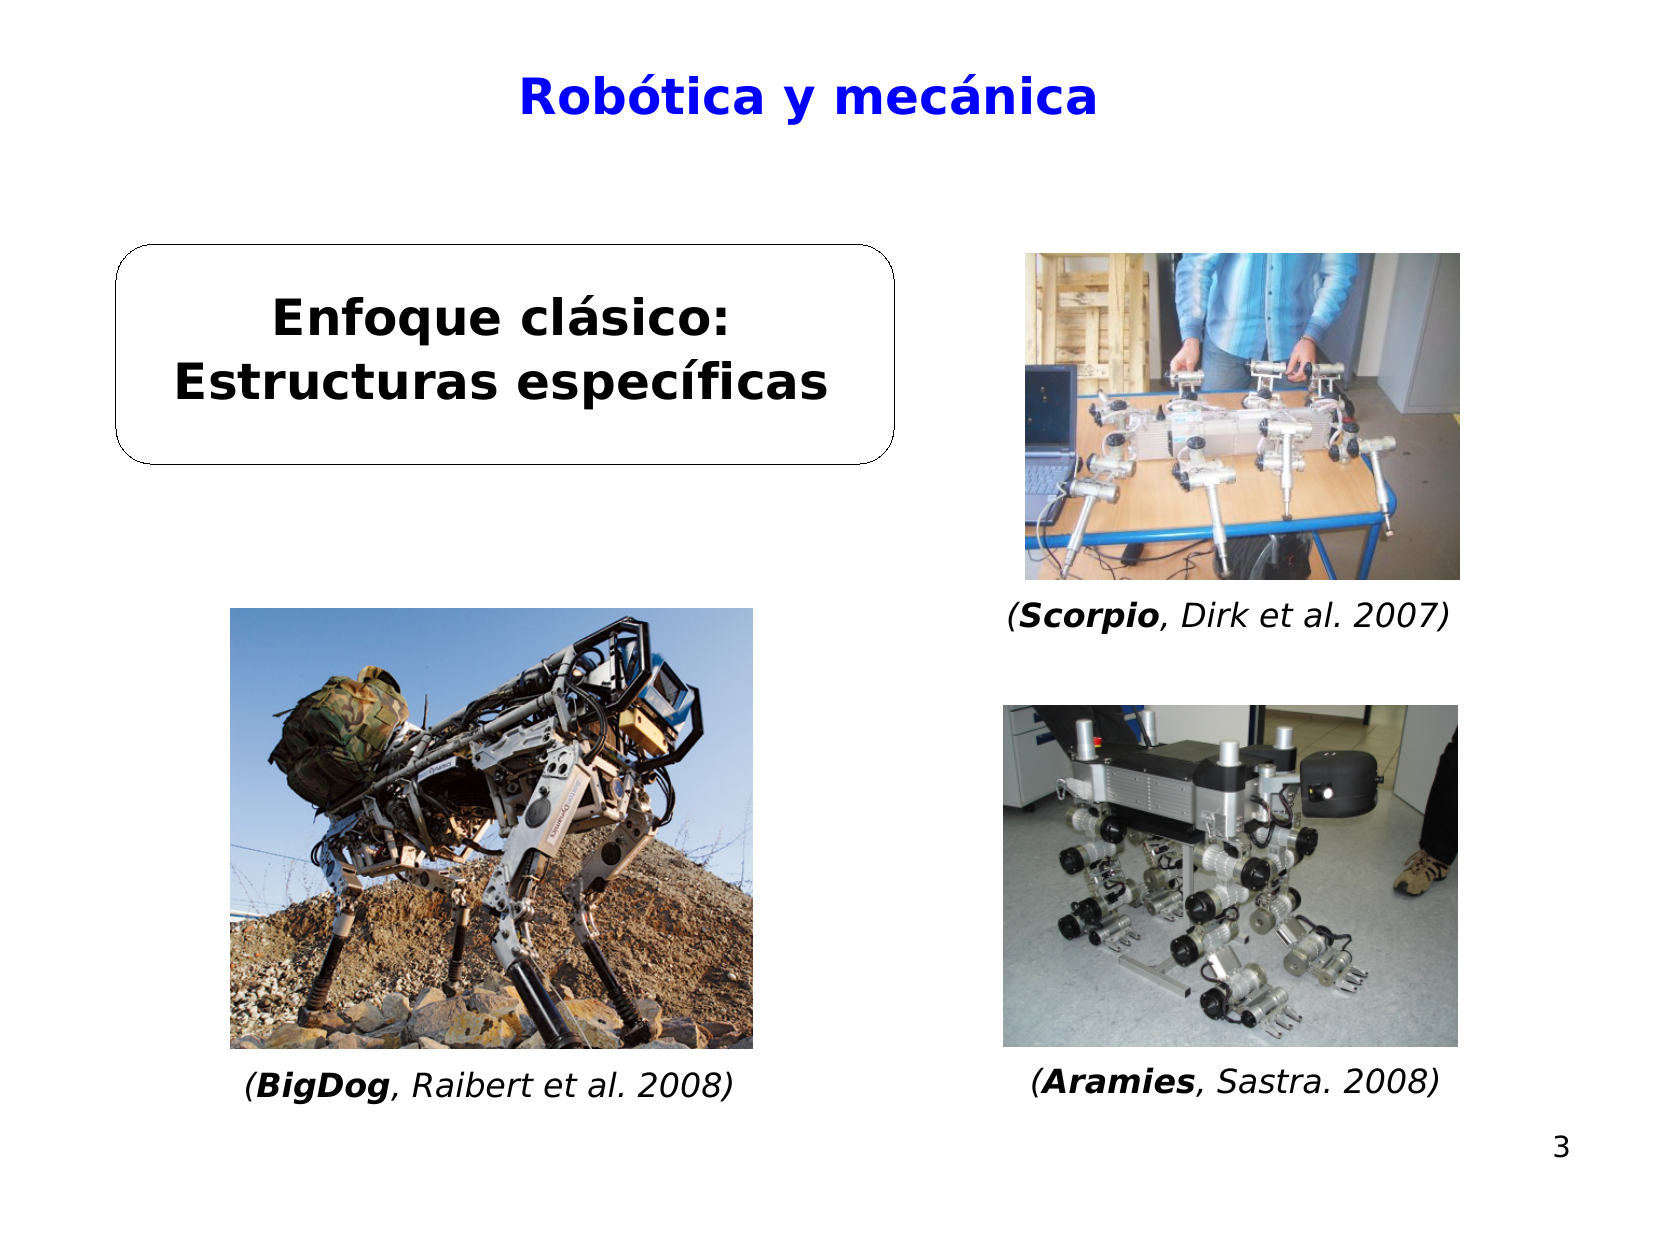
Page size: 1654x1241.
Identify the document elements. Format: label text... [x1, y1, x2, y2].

text_box (BigDog, Raibert et al. 2008) [228, 1059, 752, 1113]
text_box (Scorpio, Dirk et al. 2007) [991, 589, 1468, 643]
picture [1003, 705, 1458, 1047]
text_box Robótica y mecánica [503, 60, 1115, 134]
text_box Enfoque clásico: Estructuras específicas [159, 281, 845, 419]
picture [1025, 253, 1460, 580]
picture [230, 608, 753, 1050]
text_box (Aramies, Sastra. 2008) [1015, 1055, 1457, 1109]
